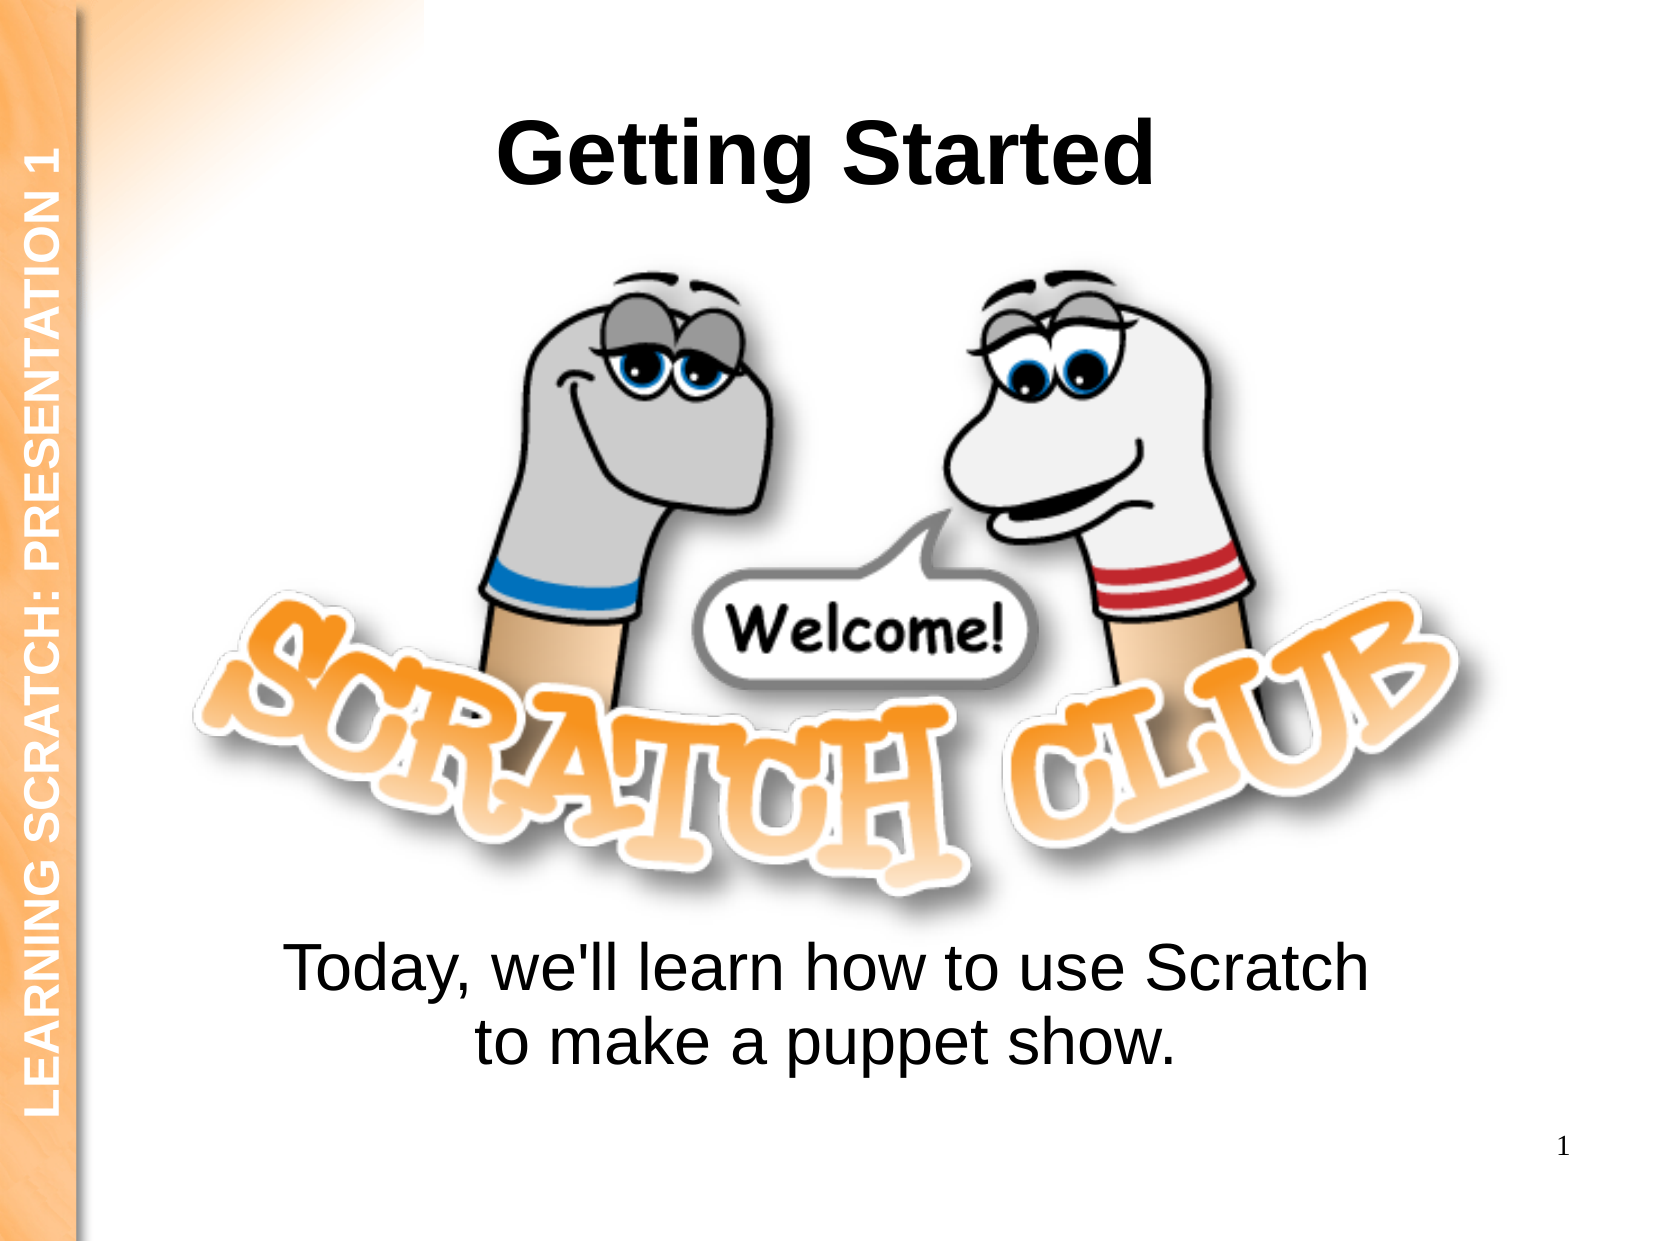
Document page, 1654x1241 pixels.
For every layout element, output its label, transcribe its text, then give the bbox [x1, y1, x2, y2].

subtitle Today, we'll learn how to use Scratch to make a puppet show. [82, 900, 1571, 1109]
title Getting Started [82, 49, 1571, 257]
picture [0, 0, 1520, 1241]
